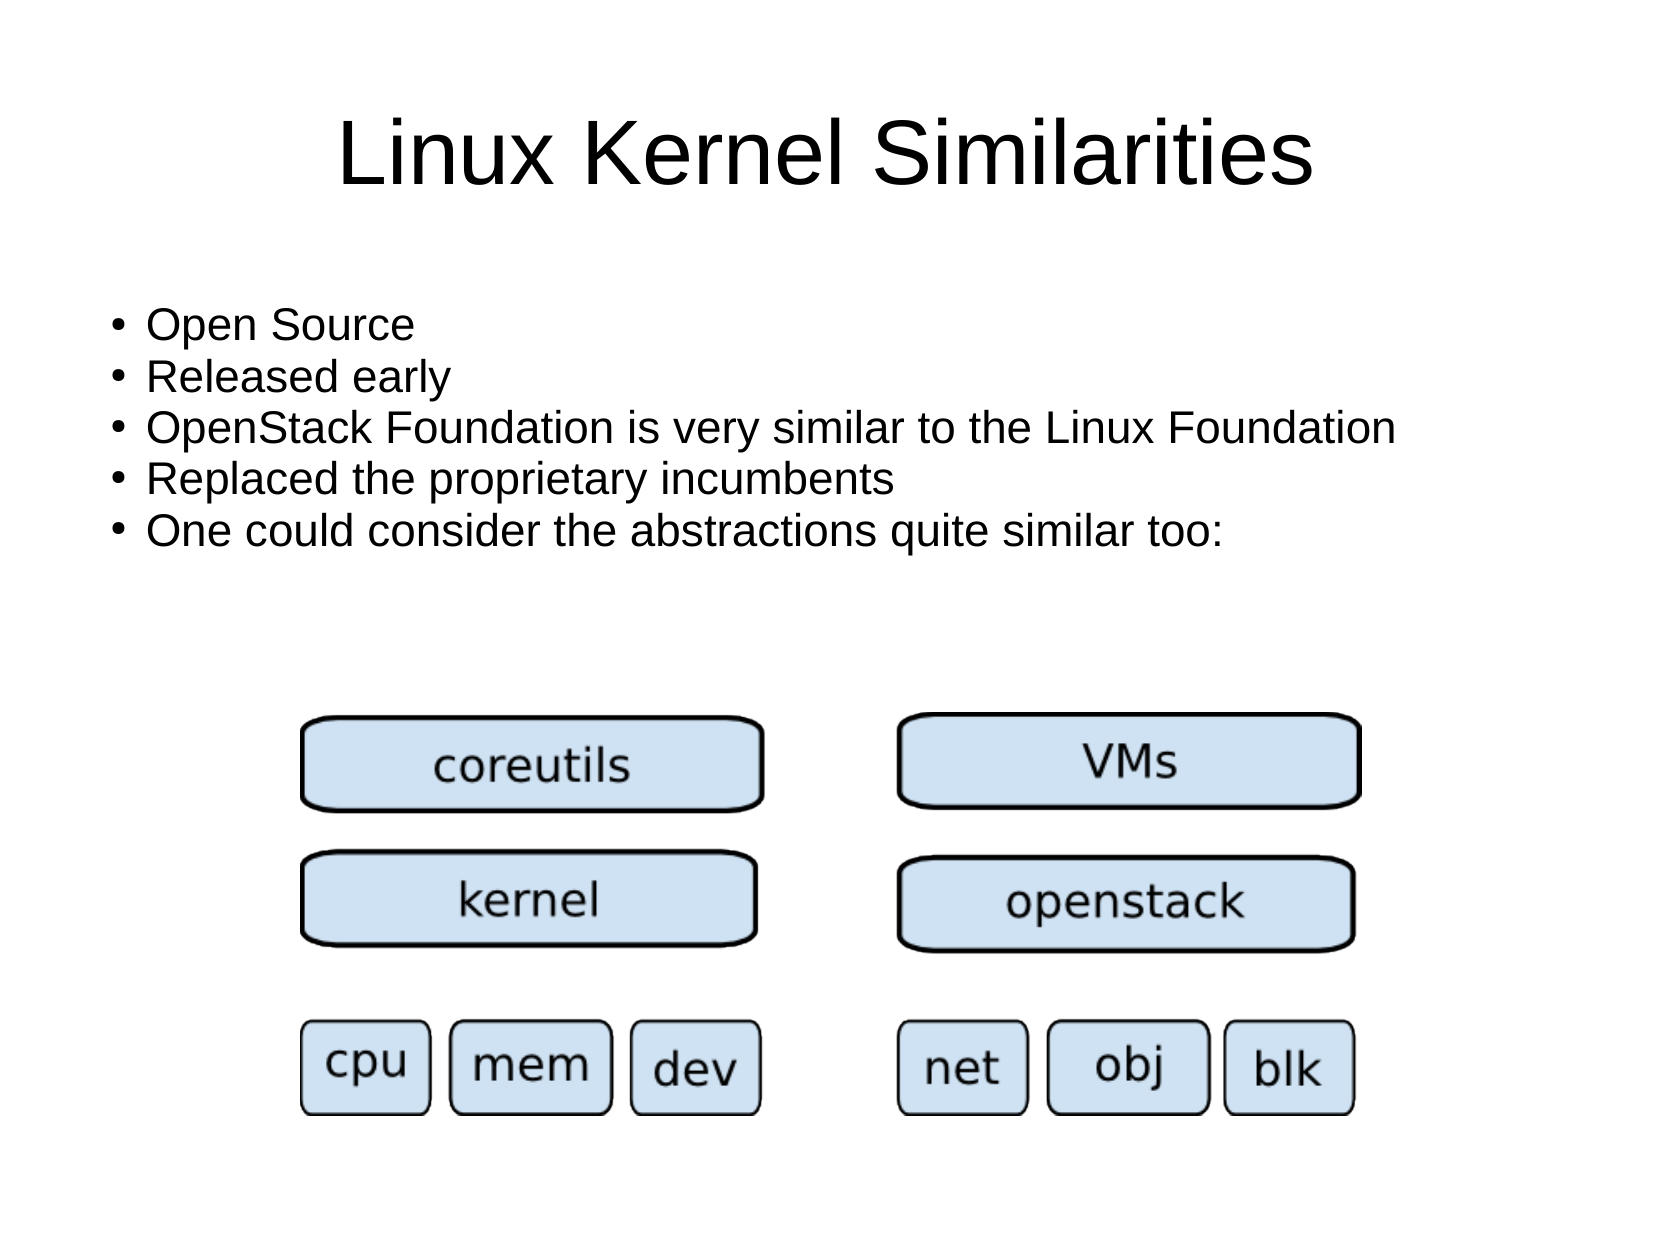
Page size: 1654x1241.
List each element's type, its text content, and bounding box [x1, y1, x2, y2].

picture [300, 712, 1362, 1116]
text_box Open Source Released early OpenStack Foundation is very similar to the Linux Foundation Replaced the proprietary incumbents One could consider the abstractions quite similar too: [75, 224, 1613, 607]
title Linux Kernel Similarities [82, 49, 1571, 224]
